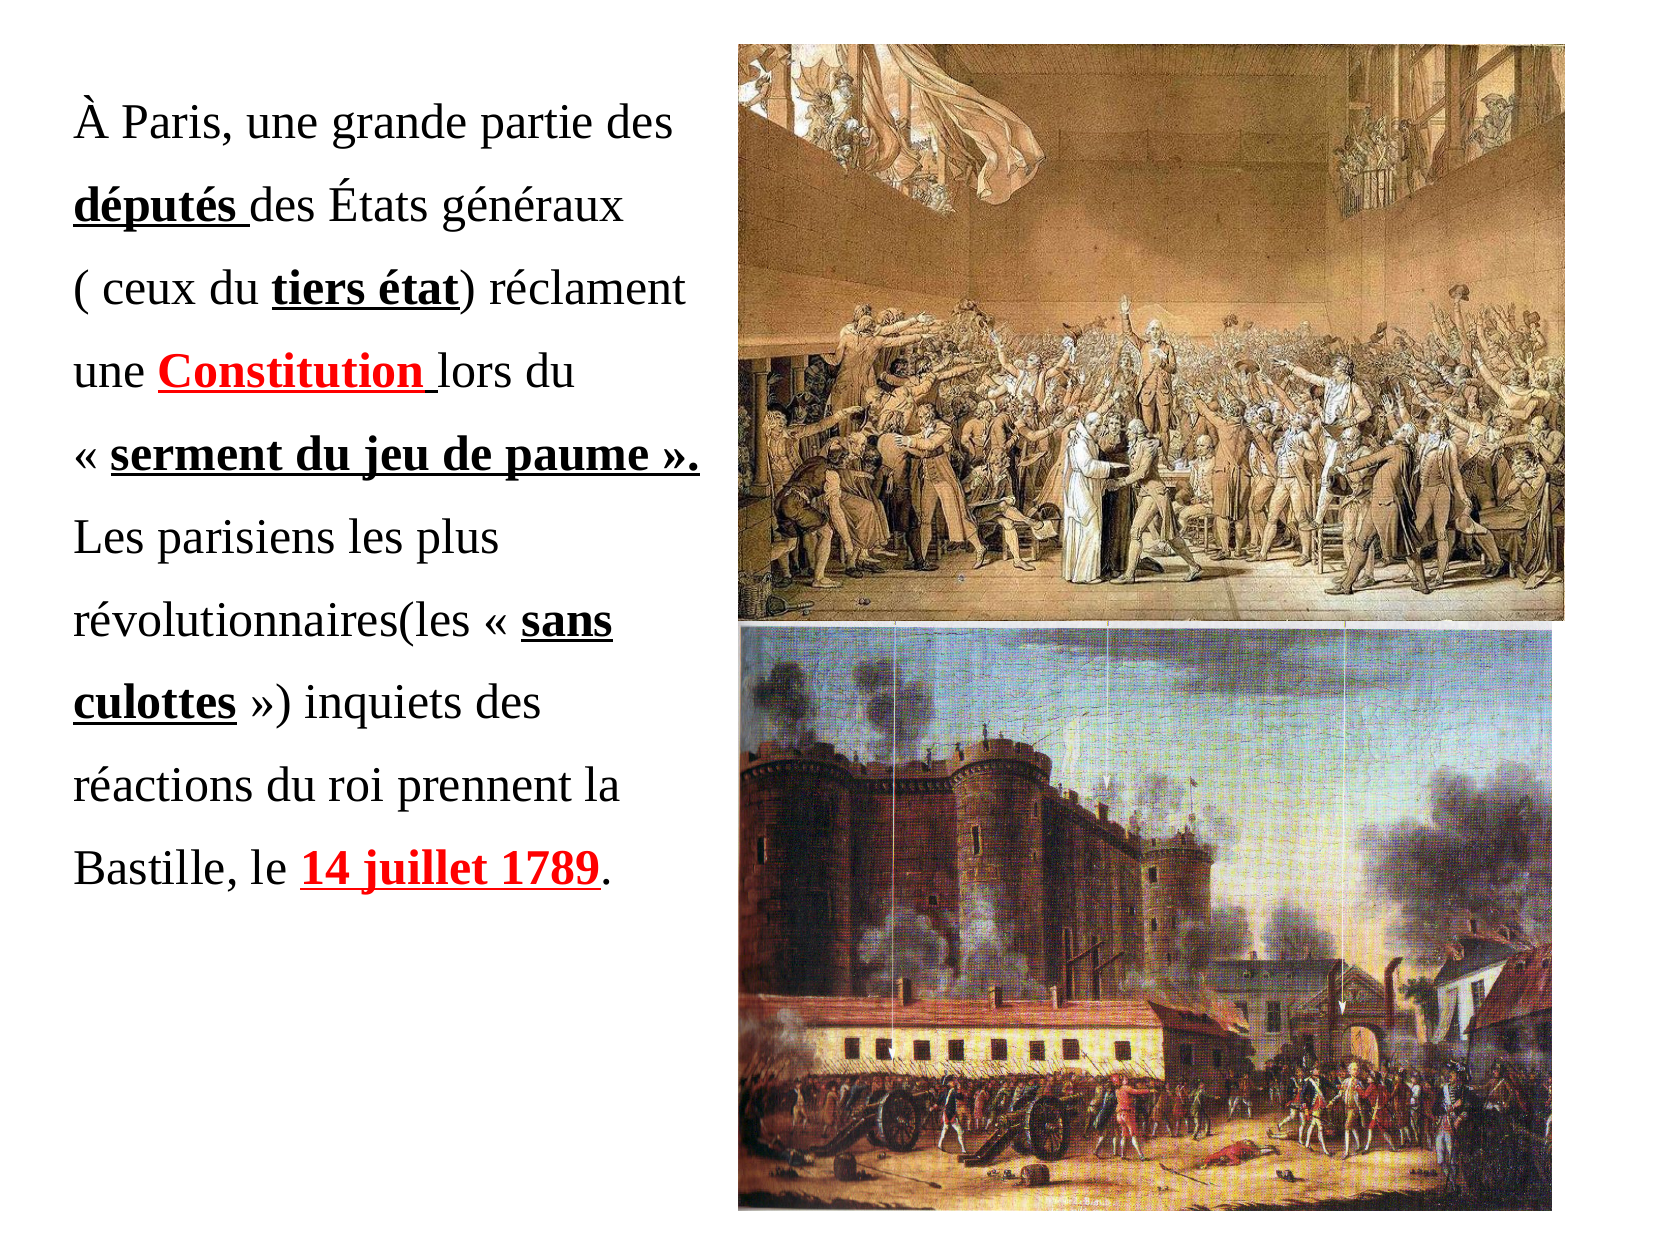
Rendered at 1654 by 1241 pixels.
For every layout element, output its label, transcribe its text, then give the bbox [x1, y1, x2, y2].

text_box À Paris, une grande partie des députés des États généraux ( ceux du tiers état) réclament une Constitution lors du « serment du jeu de paume ». Les parisiens les plus révolutionnaires(les « sans culottes ») inquiets des réactions du roi prennent la Bastille, le 14 juillet 1789. [58, 59, 738, 1039]
picture [738, 44, 1565, 1211]
